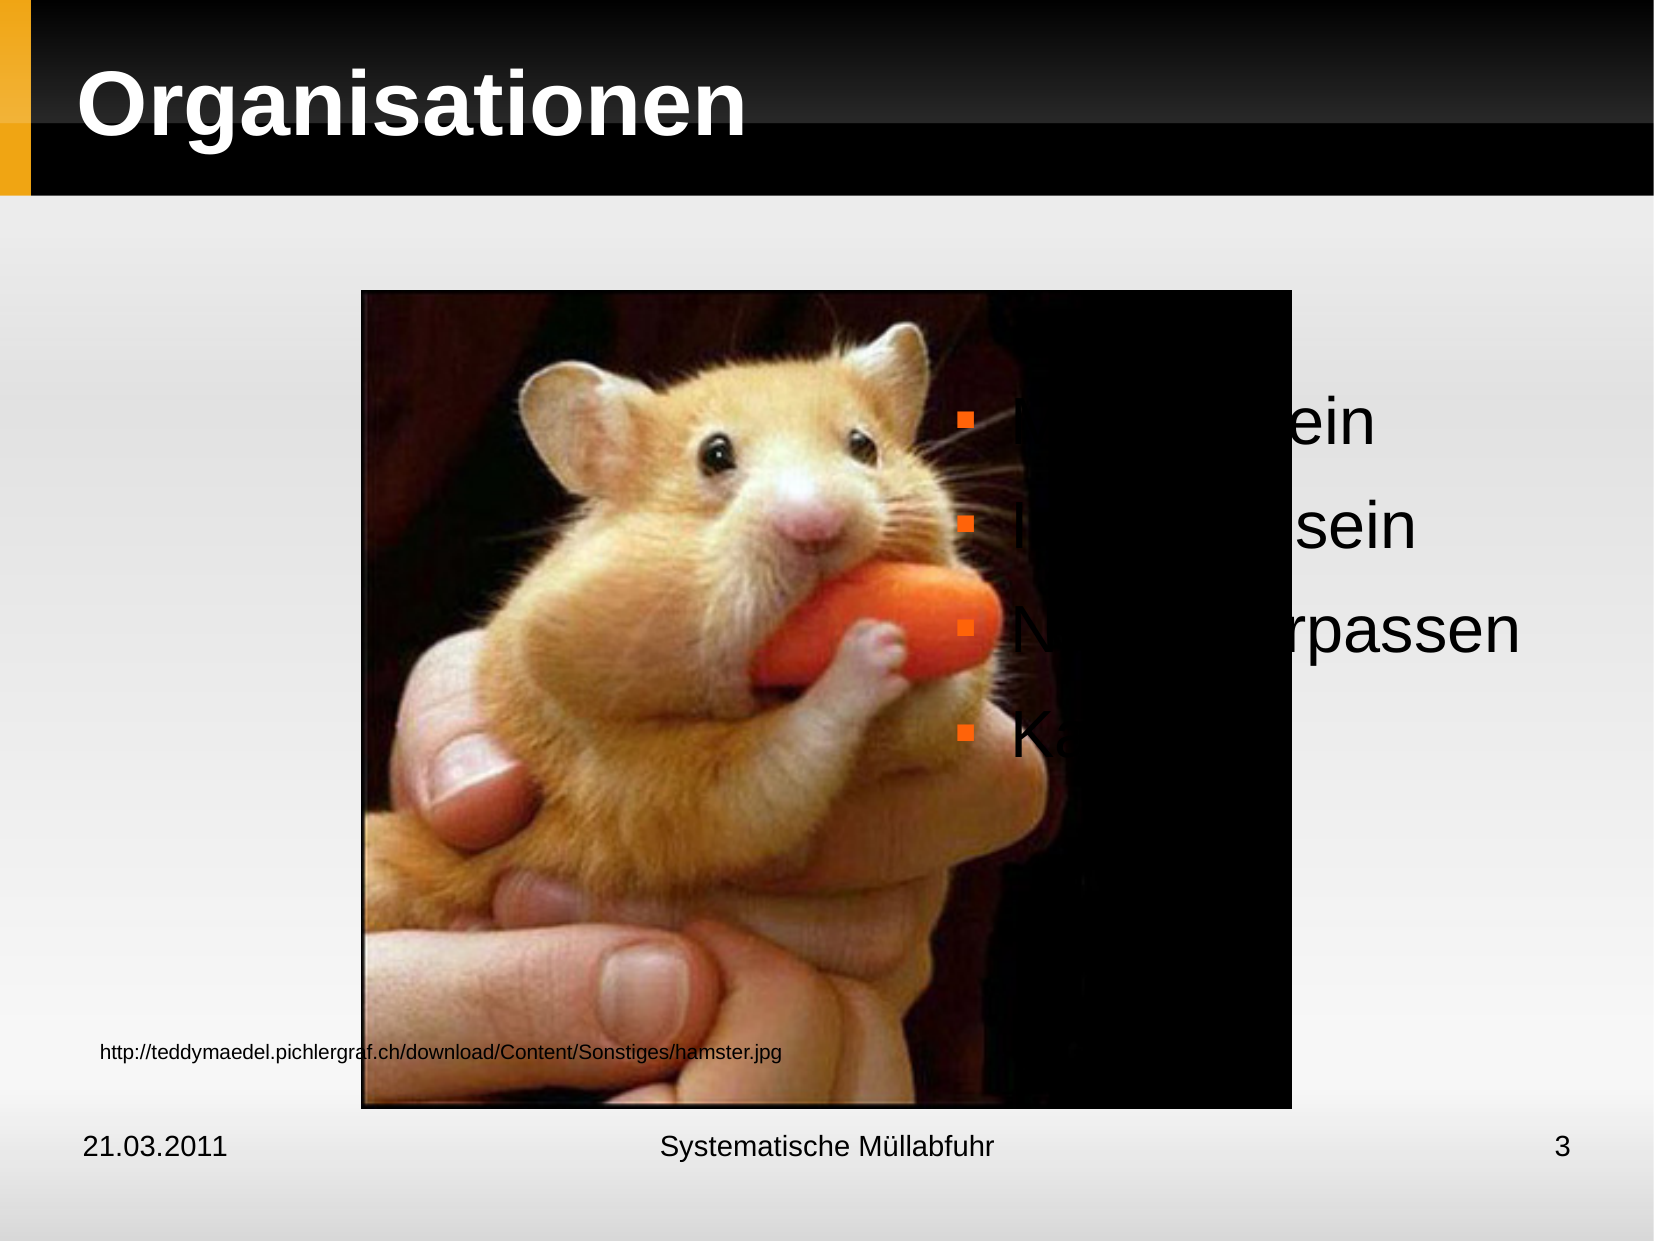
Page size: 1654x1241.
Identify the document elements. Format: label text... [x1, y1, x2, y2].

text_box http://teddymaedel.pichlergraf.ch/download/Content/Sonstiges/hamster.jpg [85, 1033, 798, 1072]
picture [0, 0, 1654, 1241]
title Organisationen [76, 0, 1565, 208]
list Modern sein Innovativ sein Nichts verpassen Kapazität [939, 383, 1571, 798]
